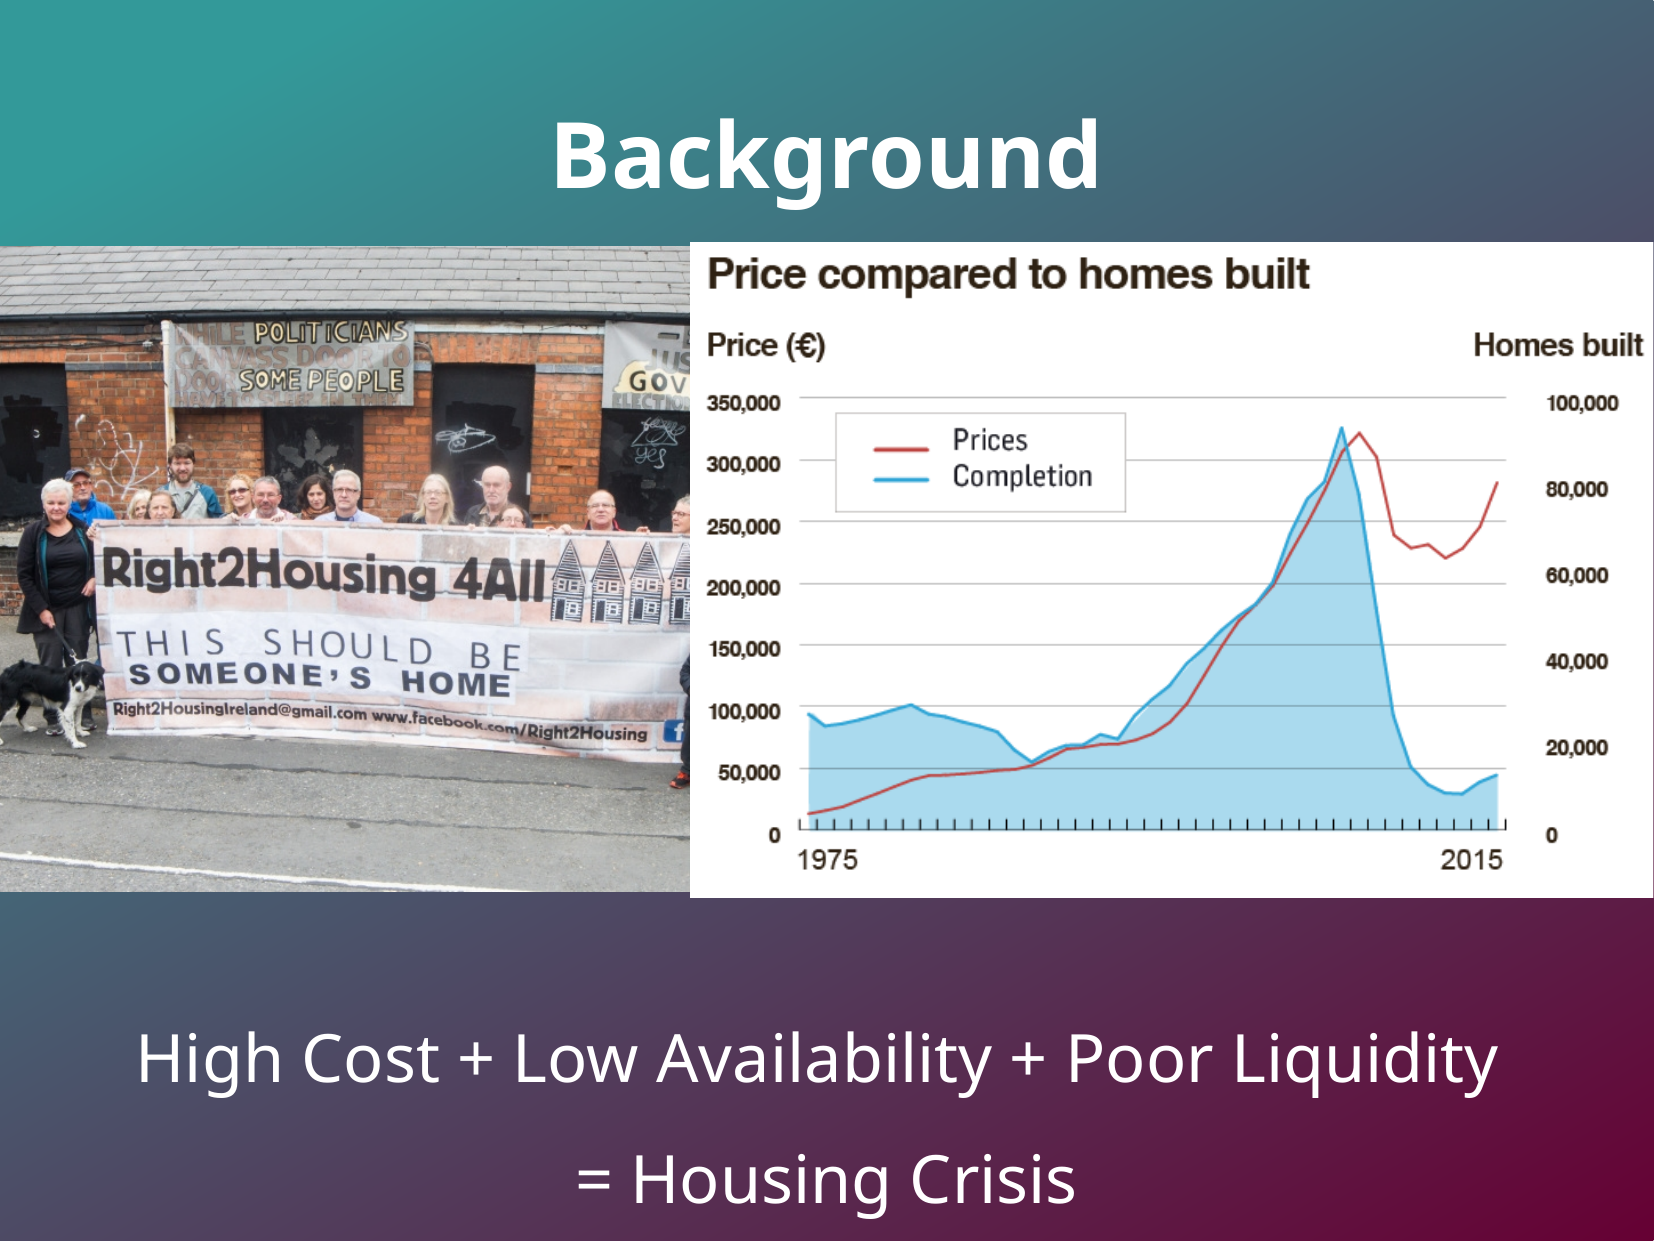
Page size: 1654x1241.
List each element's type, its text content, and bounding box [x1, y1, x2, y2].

picture [0, 242, 1654, 898]
list Celtic Tiger → International Financial Crisis Goodbye local authority housing Poor Legislative Foresight Changing Rules Location High Cost + Low Availability + Poor Liquidity = Housing Crisis [82, 892, 1571, 1139]
title Background [82, 49, 1571, 246]
